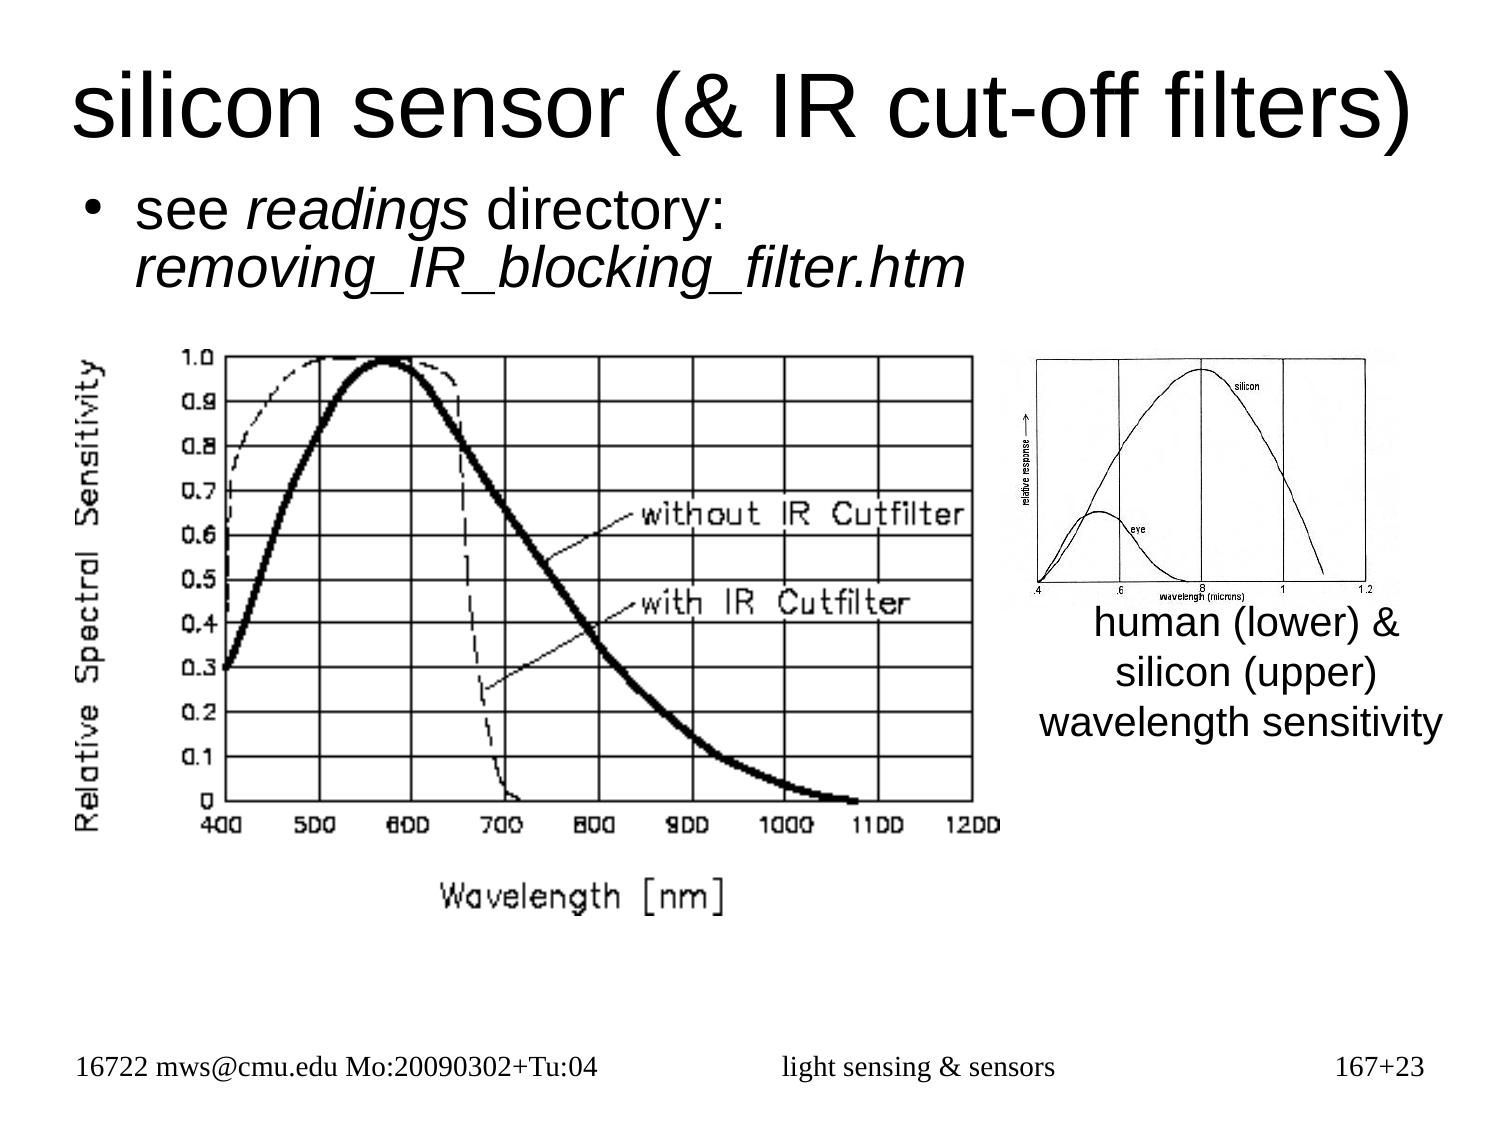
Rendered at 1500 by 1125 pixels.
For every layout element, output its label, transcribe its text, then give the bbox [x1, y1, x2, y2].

title silicon sensor (& IR cut-off filters) [49, 37, 1438, 176]
text_box human (lower) & silicon (upper) wavelength sensitivity [1024, 587, 1470, 753]
picture [75, 349, 1401, 916]
list see readings directory: removing_IR_blocking_filter.htm [49, 174, 1413, 313]
